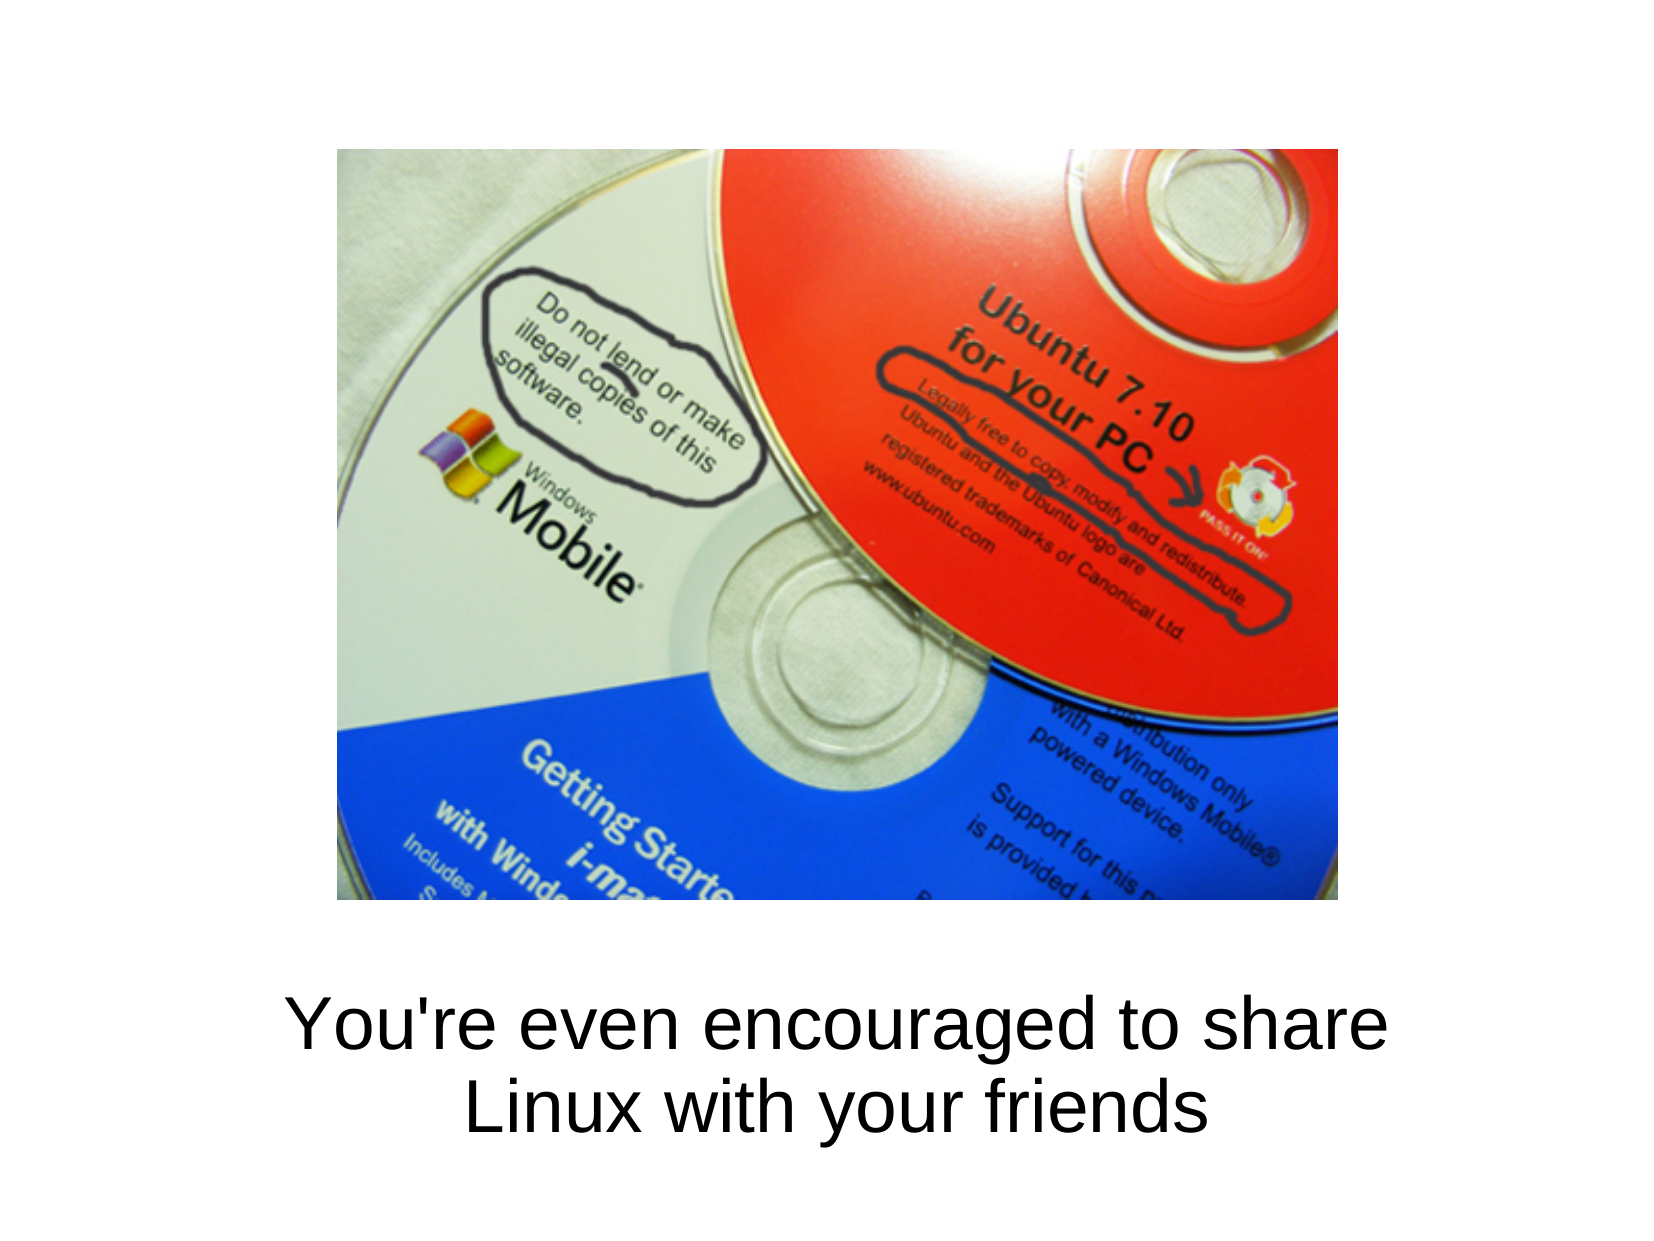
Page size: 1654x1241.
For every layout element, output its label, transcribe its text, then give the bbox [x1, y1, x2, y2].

picture [337, 149, 1338, 901]
text_box You're even encouraged to share Linux with your friends [249, 974, 1426, 1163]
